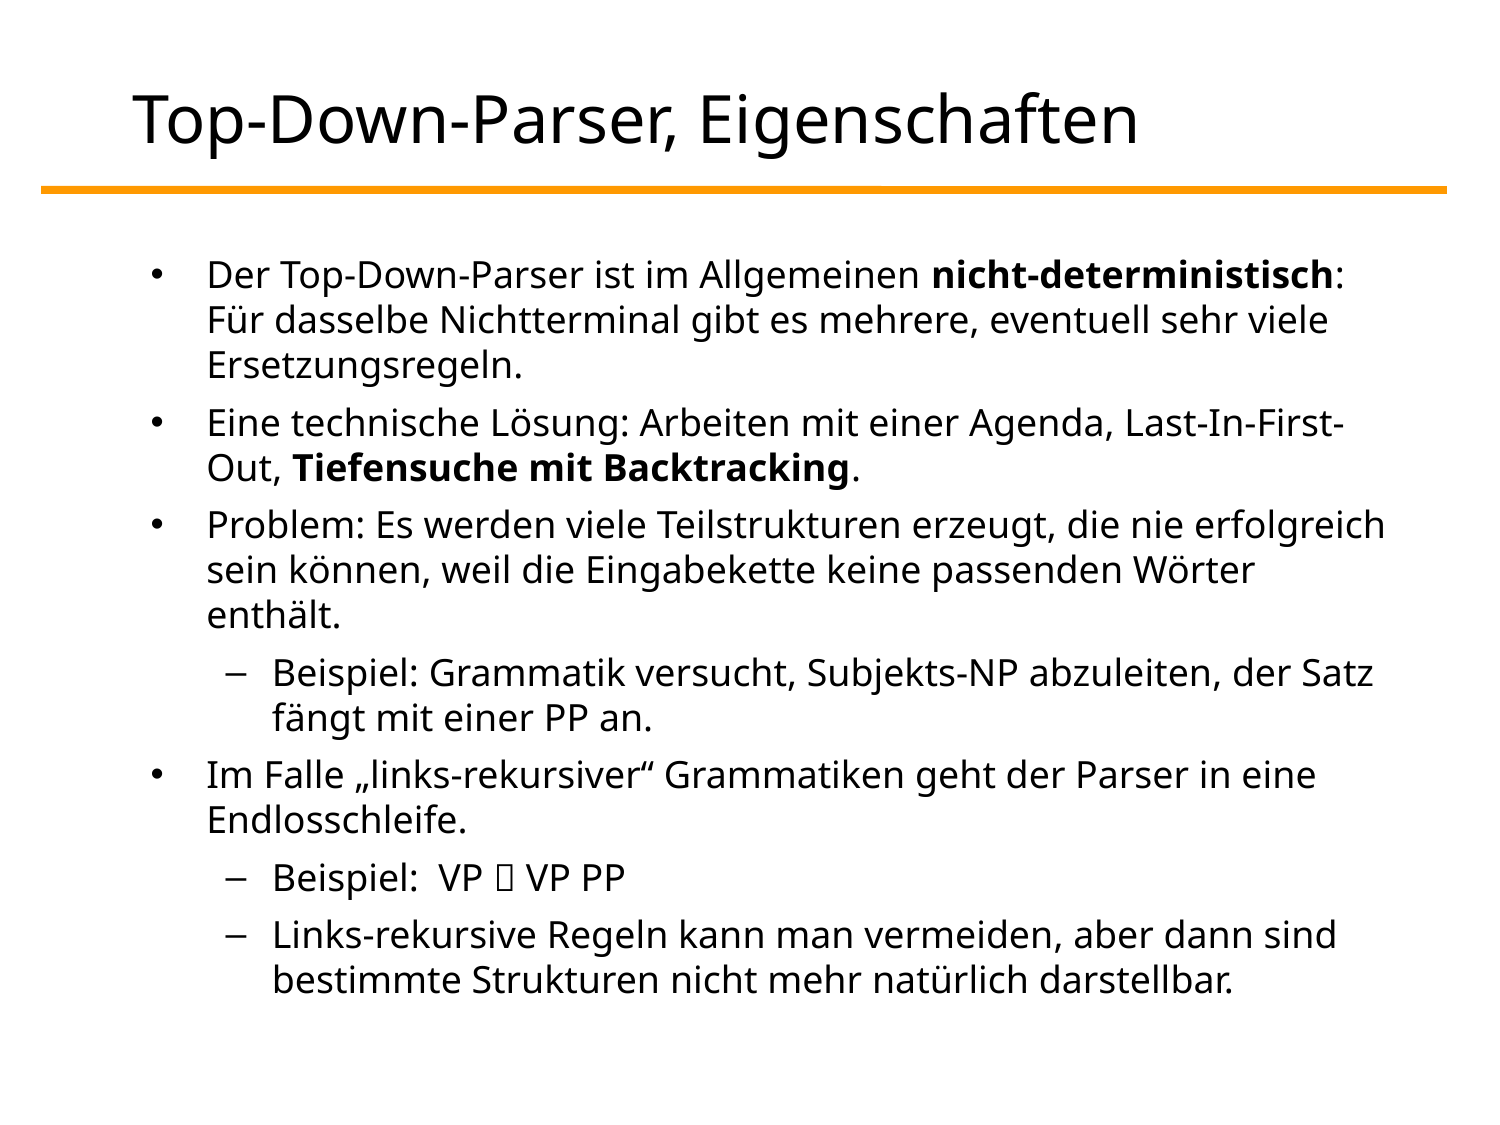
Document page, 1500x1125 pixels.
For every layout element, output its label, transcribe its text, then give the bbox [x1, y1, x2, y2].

list Der Top-Down-Parser ist im Allgemeinen nicht-deterministisch: Für dasselbe Nichtterminal gibt es mehrere, eventuell sehr viele Ersetzungsregeln. Eine technische Lösung: Arbeiten mit einer Agenda, Last-In-First-Out, Tiefensuche mit Backtracking. Problem: Es werden viele Teilstrukturen erzeugt, die nie erfolgreich sein können, weil die Eingabekette keine passenden Wörter enthält. Beispiel: Grammatik versucht, Subjekts-NP abzuleiten, der Satz fängt mit einer PP an. Im Falle „links-rekursiver“ Grammatiken geht der Parser in eine Endlosschleife. Beispiel: VP  VP PP Links-rekursive Regeln kann man vermeiden, aber dann sind bestimmte Strukturen nicht mehr natürlich darstellbar. [135, 243, 1411, 994]
title Top-Down-Parser, Eigenschaften [0, 42, 1275, 191]
